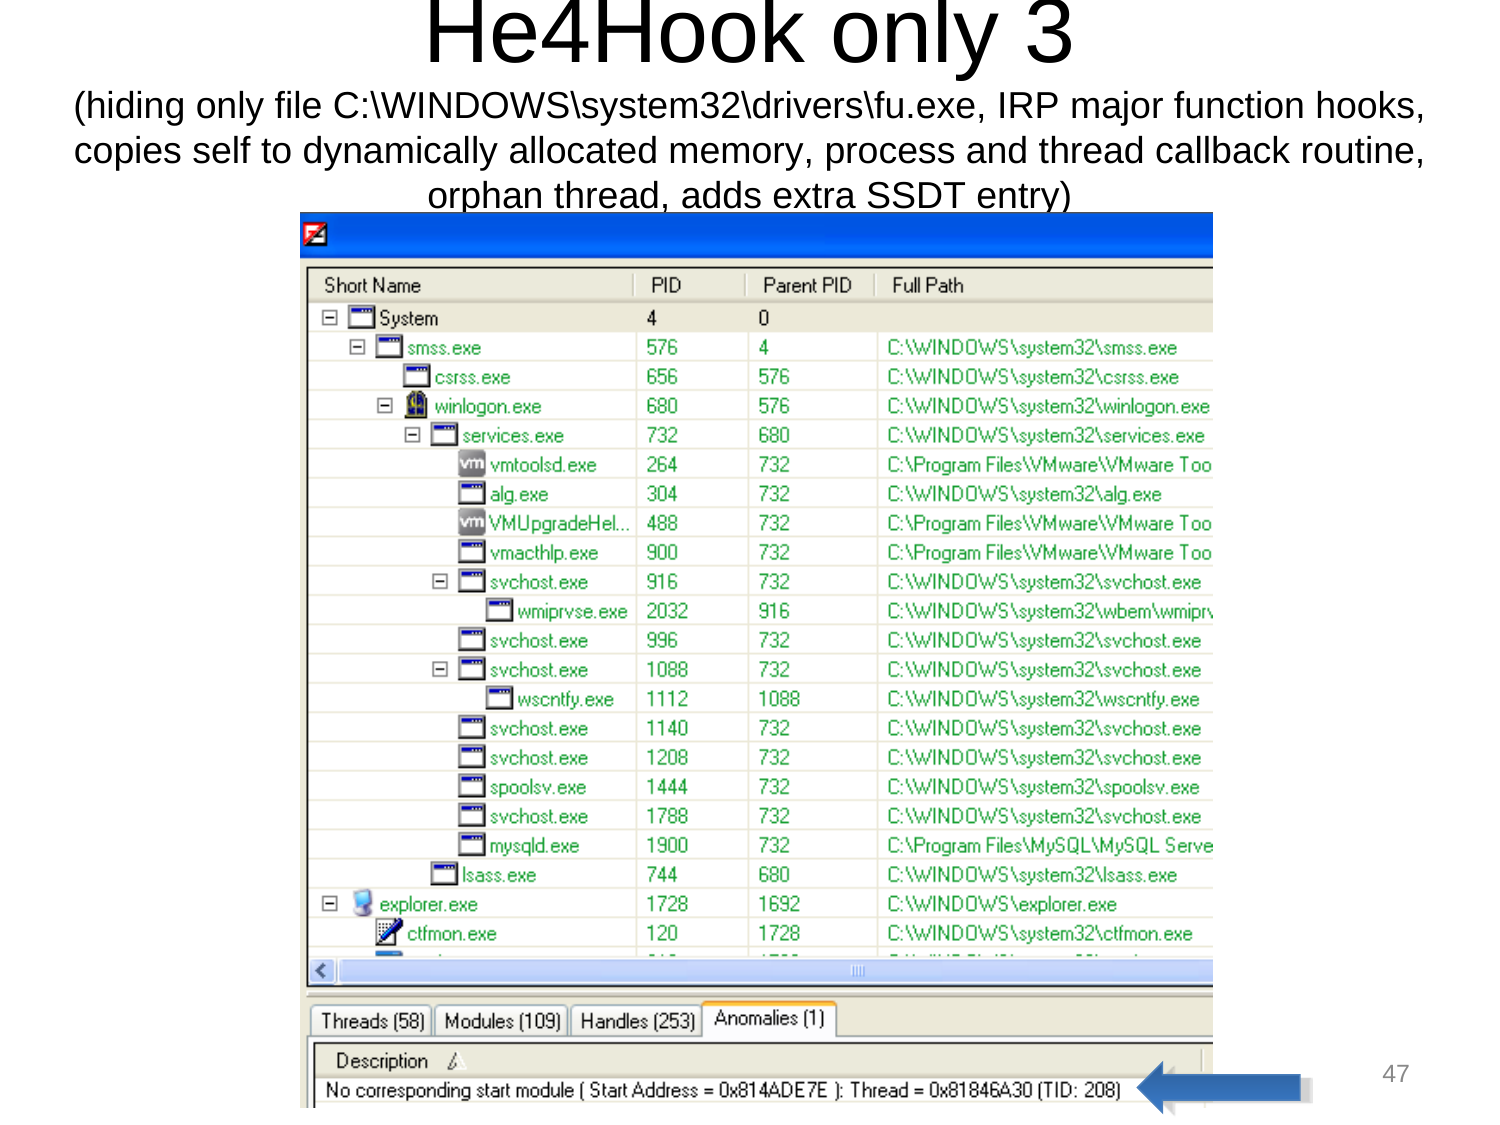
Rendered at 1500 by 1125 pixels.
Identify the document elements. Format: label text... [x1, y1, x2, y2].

title He4Hook only 3 (hiding only file C:\WINDOWS\system32\drivers\fu.exe, IRP major function hooks, copies self to dynamically allocated memory, process and thread callback routine, orphan thread, adds extra SSDT entry) [0, 0, 1500, 224]
picture [300, 212, 1213, 1108]
picture [1163, 1101, 1213, 1108]
text_box <number> [1213, 1042, 1426, 1103]
text_box [1137, 1062, 1300, 1113]
